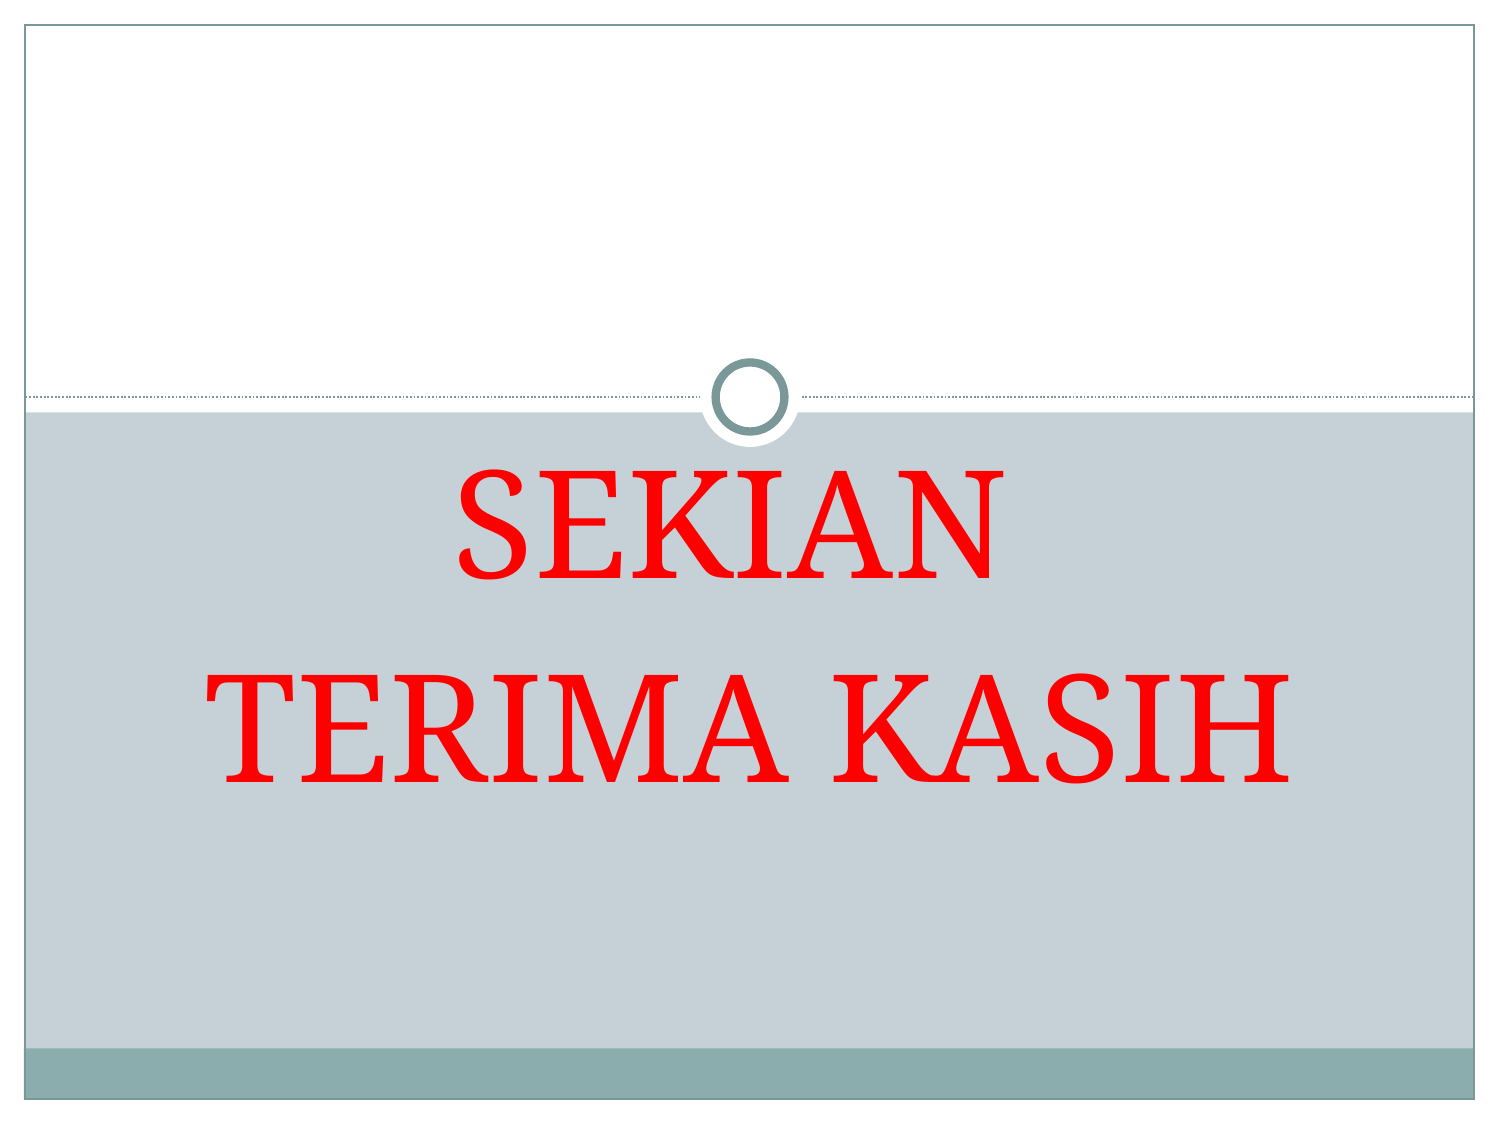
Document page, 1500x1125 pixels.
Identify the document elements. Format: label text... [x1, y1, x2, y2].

title SEKIAN TERIMA KASIH [112, 78, 1388, 835]
